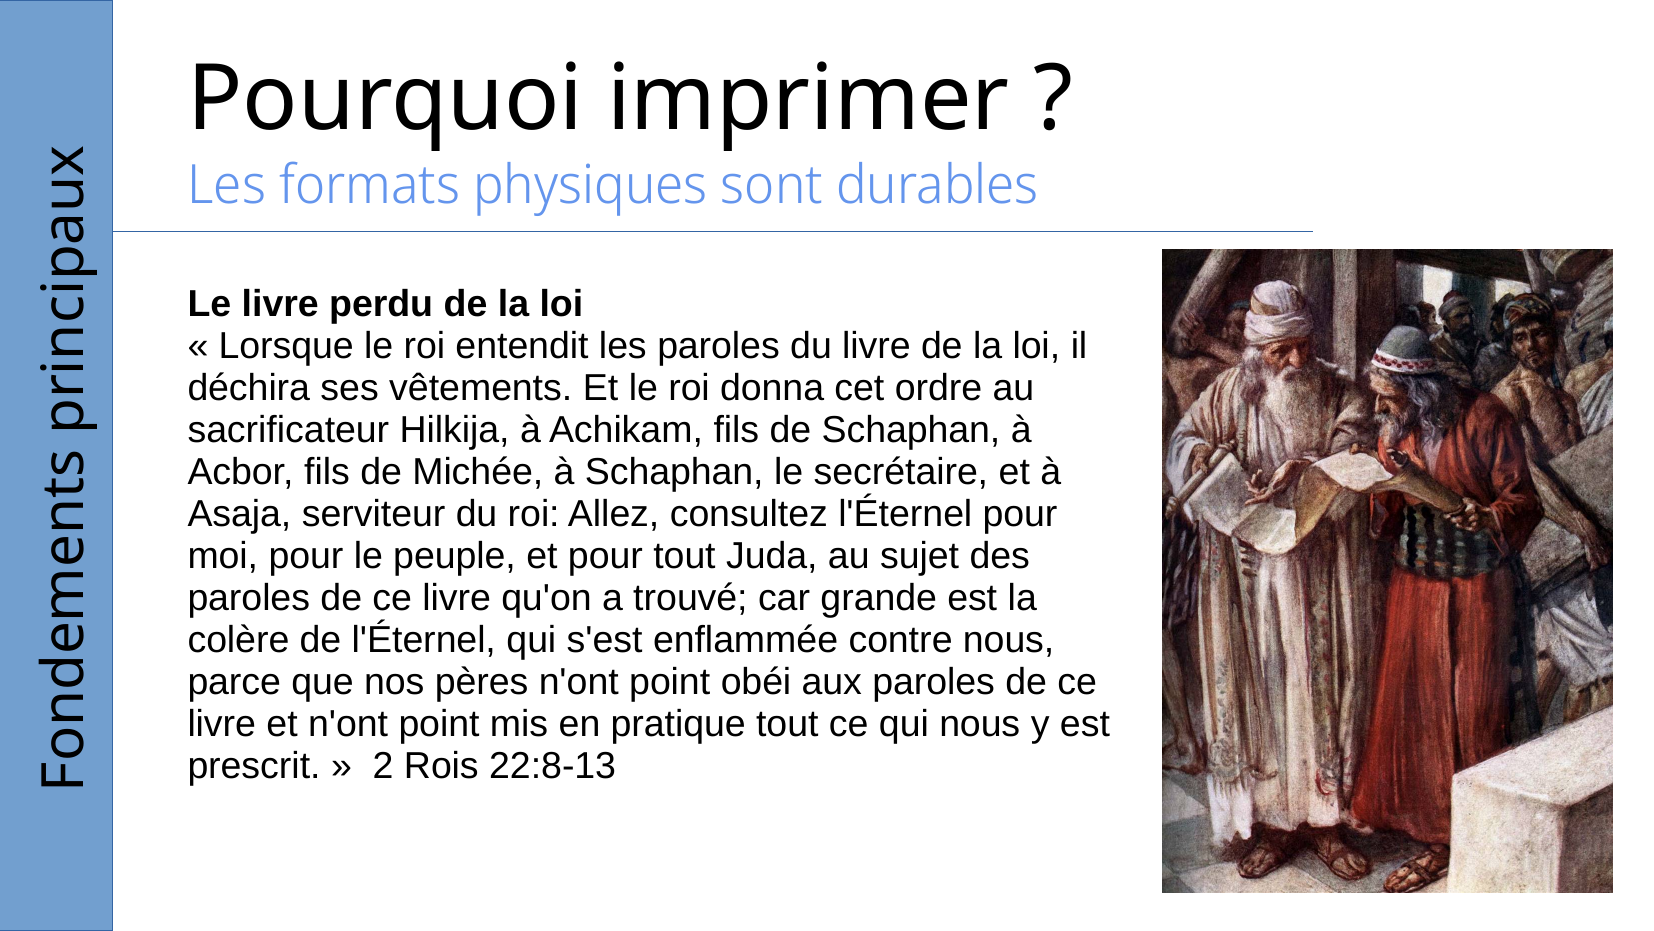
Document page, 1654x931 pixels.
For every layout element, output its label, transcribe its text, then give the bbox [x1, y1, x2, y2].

title Les formats physiques sont durables [187, 125, 1571, 239]
title Pourquoi imprimer ? [187, 33, 1571, 125]
picture [1162, 249, 1613, 893]
text_box Fondements principaux [13, 37, 105, 901]
text_box [0, 0, 113, 931]
subtitle Le livre perdu de la loi « Lorsque le roi entendit les paroles du livre de la loi, il déchira ses vêtements. Et le roi donna cet ordre au sacrificateur Hilkija, à Achikam, fils de Schaphan, à Acbor, fils de Michée, à Schaphan, le secrétaire, et à Asaja, serviteur du roi: Allez, consultez l'Éternel pour moi, pour le peuple, et pour tout Juda, au sujet des paroles de ce livre qu'on a trouvé; car grande est la colère de l'Éternel, qui s'est enflammée contre nous, parce que nos pères n'ont point obéi aux paroles de ce livre et n'ont point mis en pratique tout ce qui nous y est prescrit. » 2 Rois 22:8-13 [187, 282, 1126, 887]
